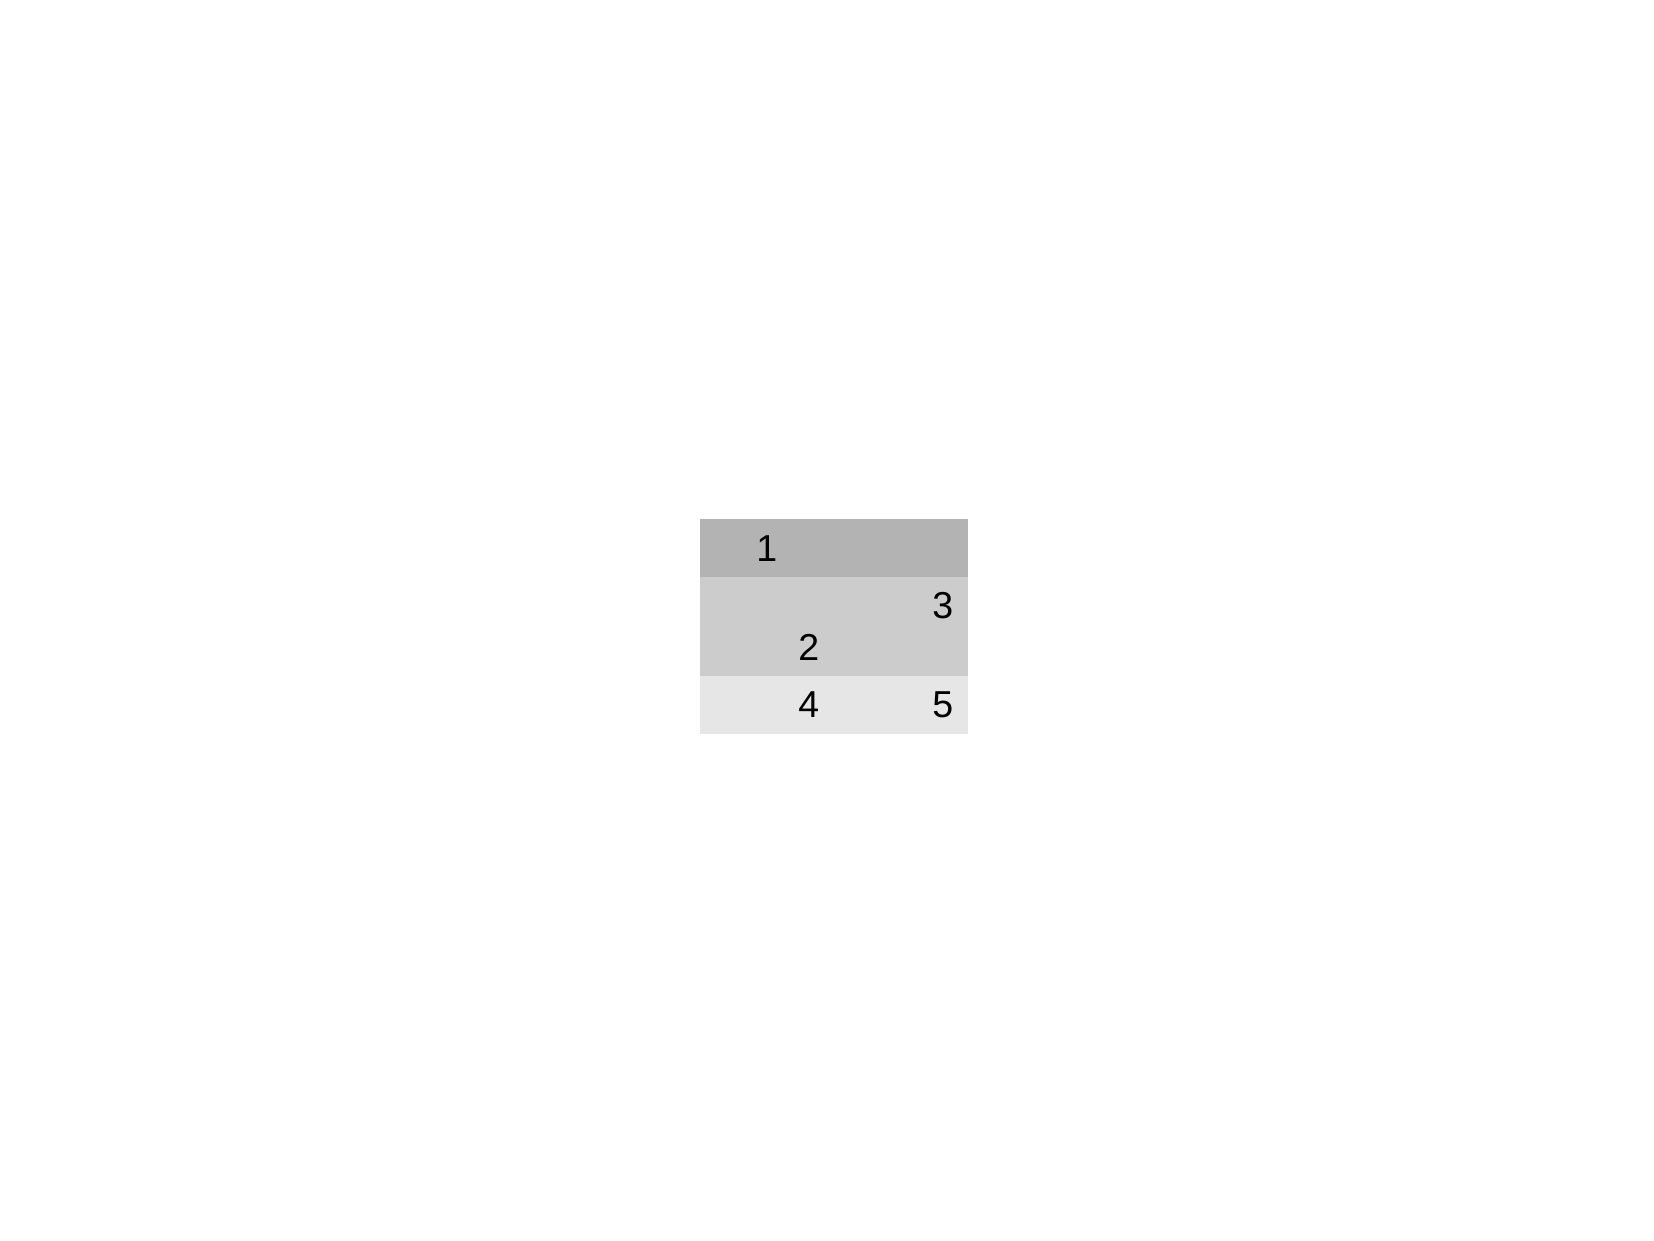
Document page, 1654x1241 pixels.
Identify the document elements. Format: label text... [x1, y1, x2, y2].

table_header [834, 519, 968, 577]
table_cell 2 [700, 577, 834, 676]
table_cell 5 [834, 676, 968, 734]
table_header 1 [700, 519, 834, 577]
table_cell 4 [700, 676, 834, 734]
table_cell 3 [834, 577, 968, 676]
